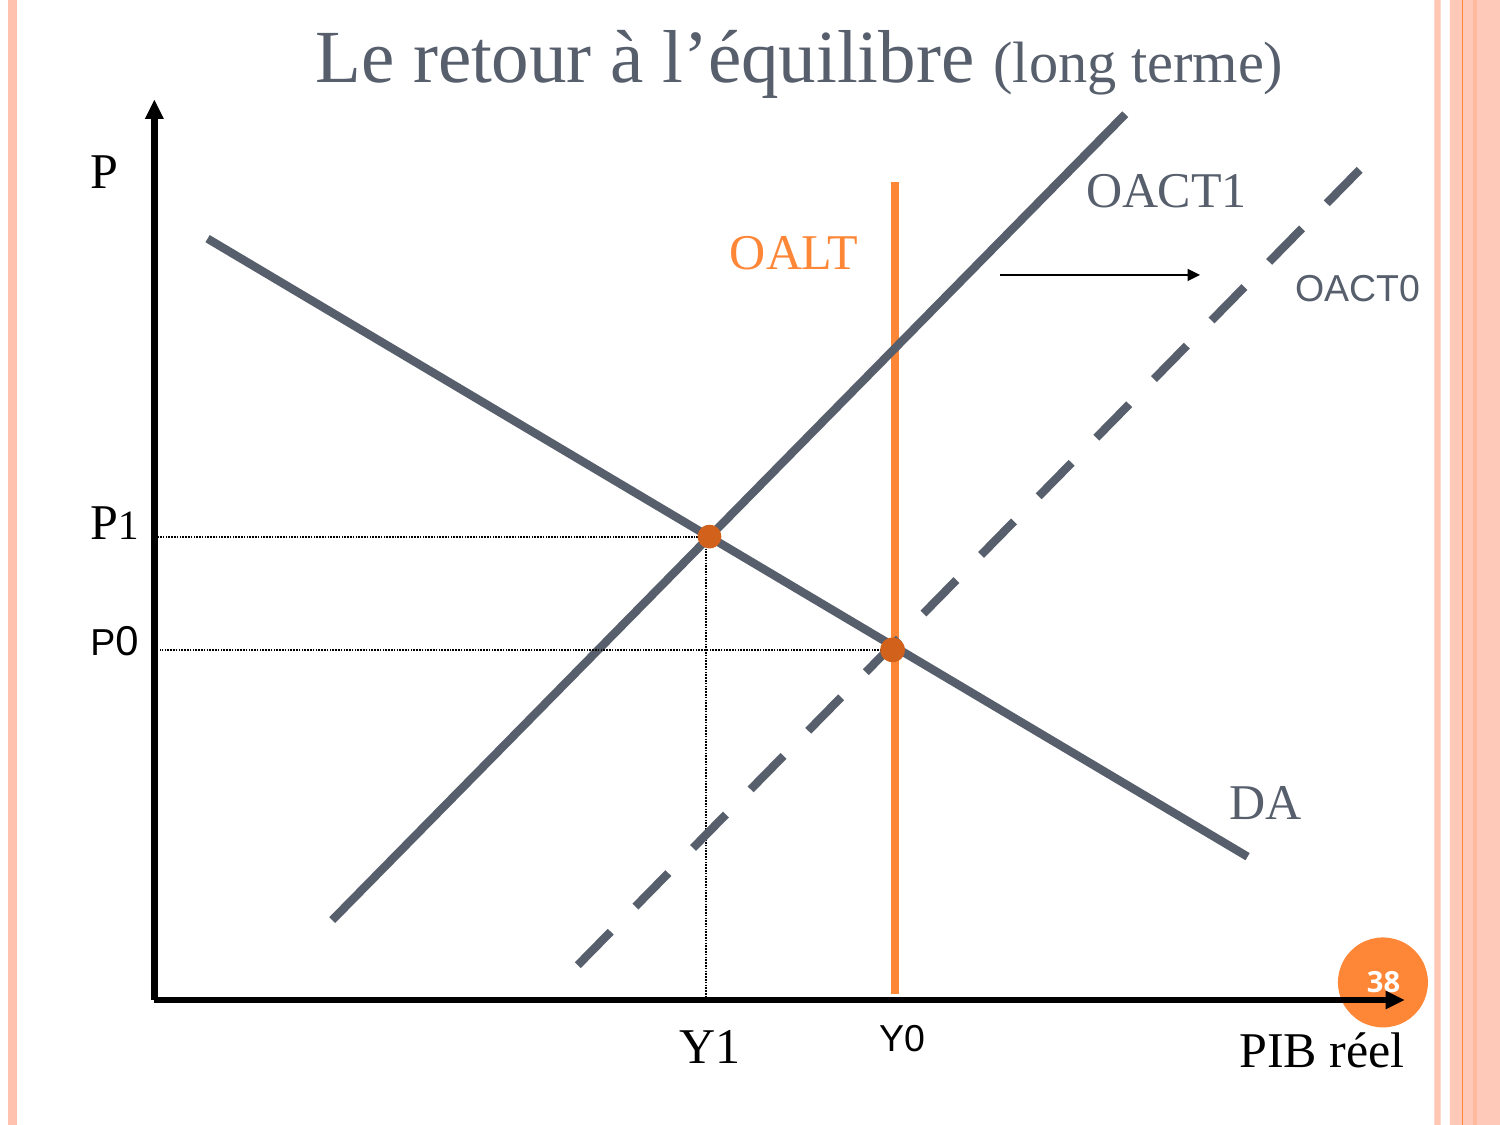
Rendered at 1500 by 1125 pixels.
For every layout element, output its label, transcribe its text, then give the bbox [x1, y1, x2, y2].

text_box [880, 637, 905, 663]
text_box Y0 [864, 1006, 940, 1067]
text_box P [75, 130, 134, 206]
text_box DA [1214, 762, 1326, 838]
text_box OACT0 [1280, 256, 1435, 317]
text_box OACT1 [1071, 149, 1275, 225]
text_box Le retour à l’équilibre (long terme) [300, 0, 1299, 105]
text_box OALT [715, 212, 874, 288]
slide_number <numéro> [1333, 1003, 1385, 1009]
text_box P1 [75, 481, 154, 557]
text_box Y1 [664, 1006, 756, 1082]
text_box PIB réel [1224, 1009, 1500, 1085]
slide_number <numéro> [1333, 940, 1434, 1009]
text_box P0 [75, 606, 154, 672]
text_box [697, 524, 722, 549]
